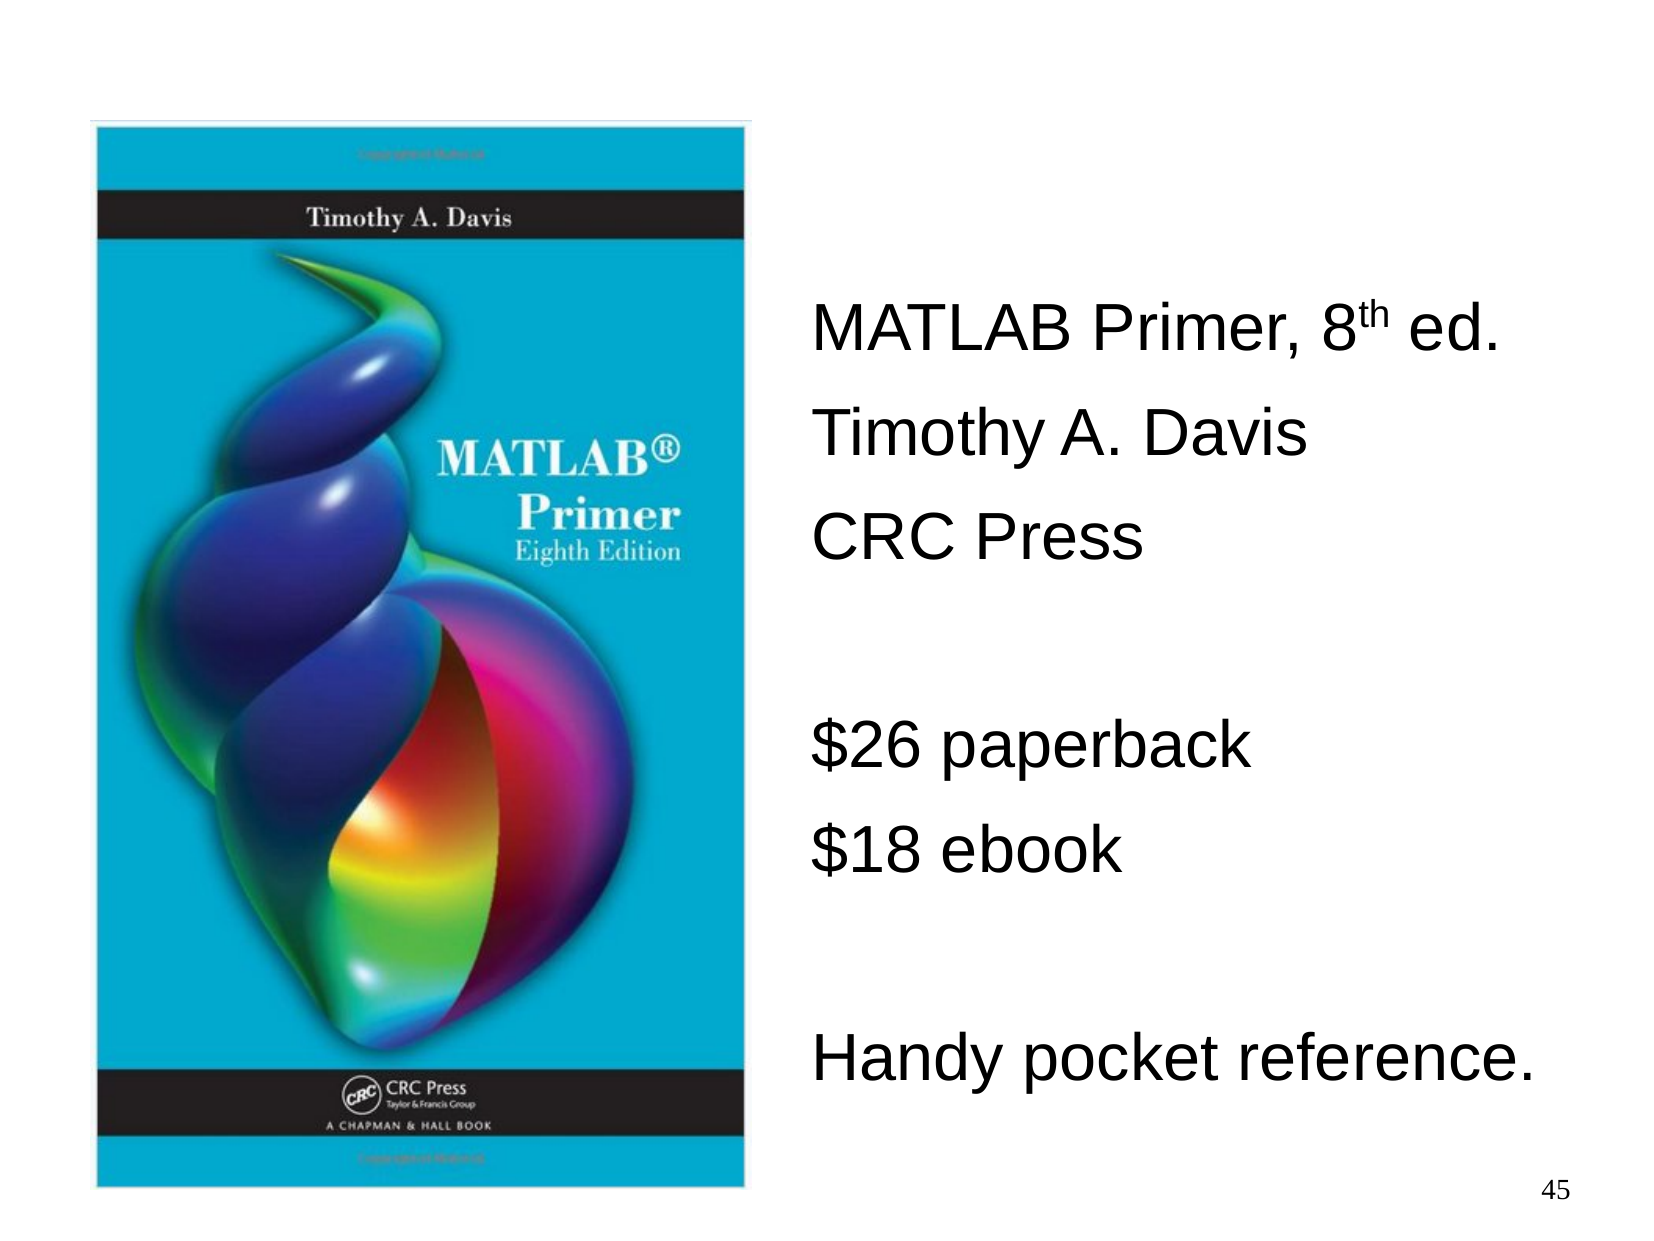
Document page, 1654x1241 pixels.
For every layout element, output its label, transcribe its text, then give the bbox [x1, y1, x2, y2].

picture [90, 120, 752, 1190]
list MATLAB Primer, 8th ed. Timothy A. Davis CRC Press $26 paperback $18 ebook Handy pocket reference. [811, 290, 1571, 1098]
